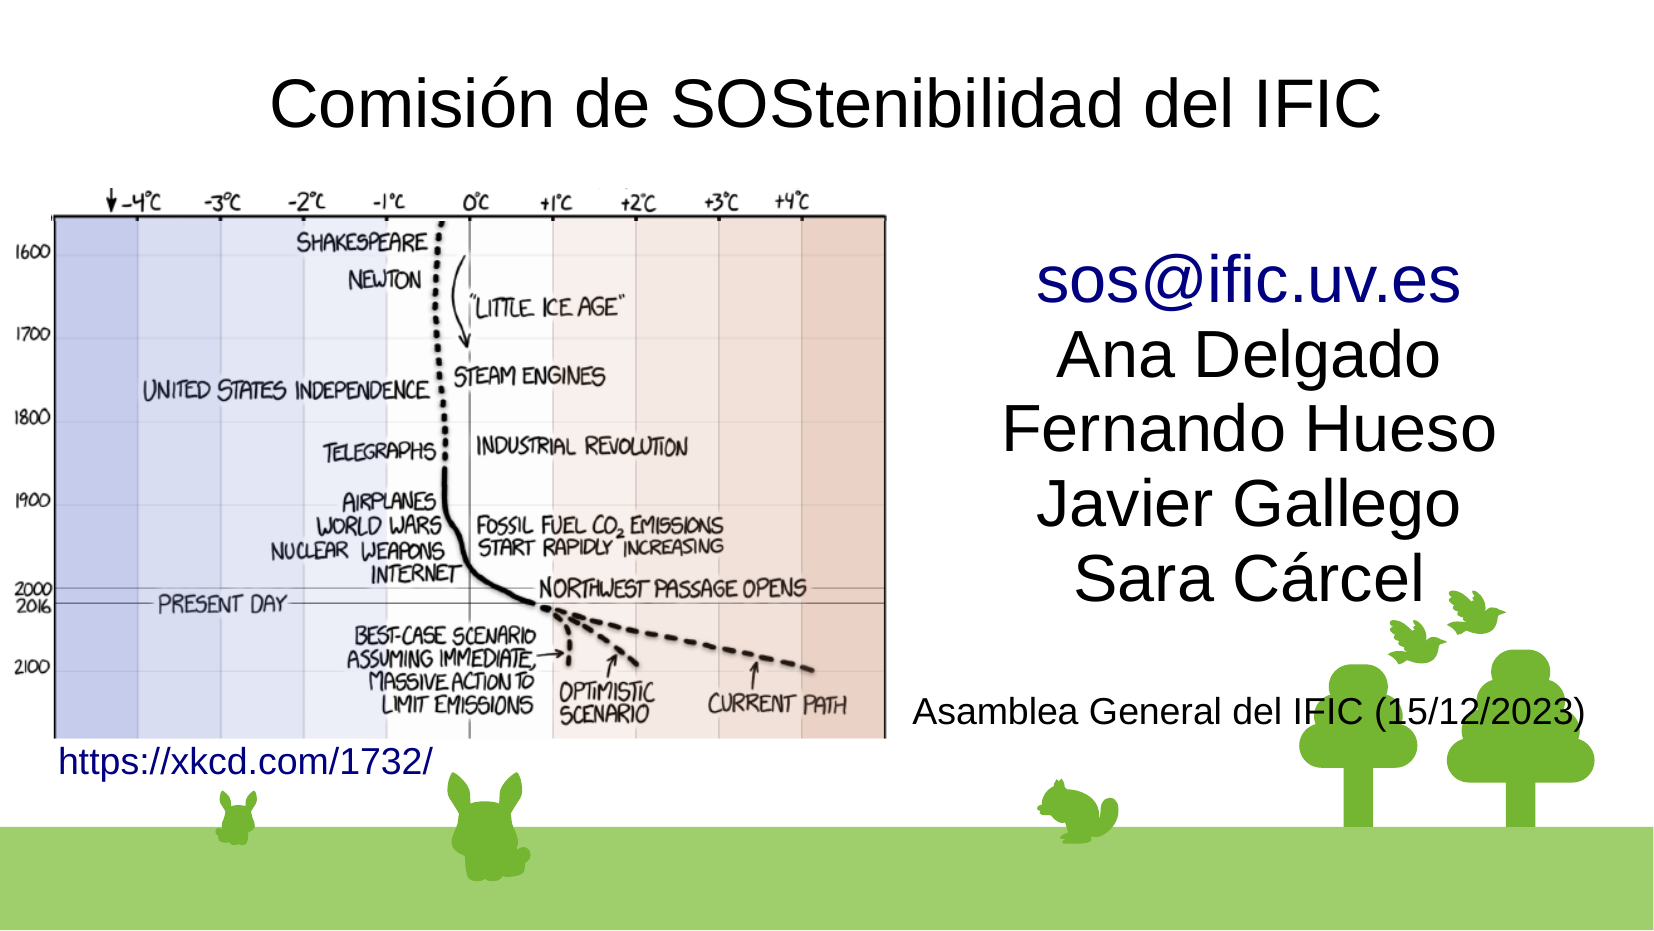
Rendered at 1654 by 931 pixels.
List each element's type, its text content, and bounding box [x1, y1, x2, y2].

text_box https://xkcd.com/1732/ [43, 732, 449, 790]
title Comisión de SOStenibilidad del IFIC [88, 29, 1565, 178]
subtitle sos@ific.uv.es Ana Delgado Fernando Hueso Javier Gallego Sara Cárcel Asamblea General del IFIC (15/12/2023) [511, 206, 1654, 768]
picture [0, 188, 908, 745]
